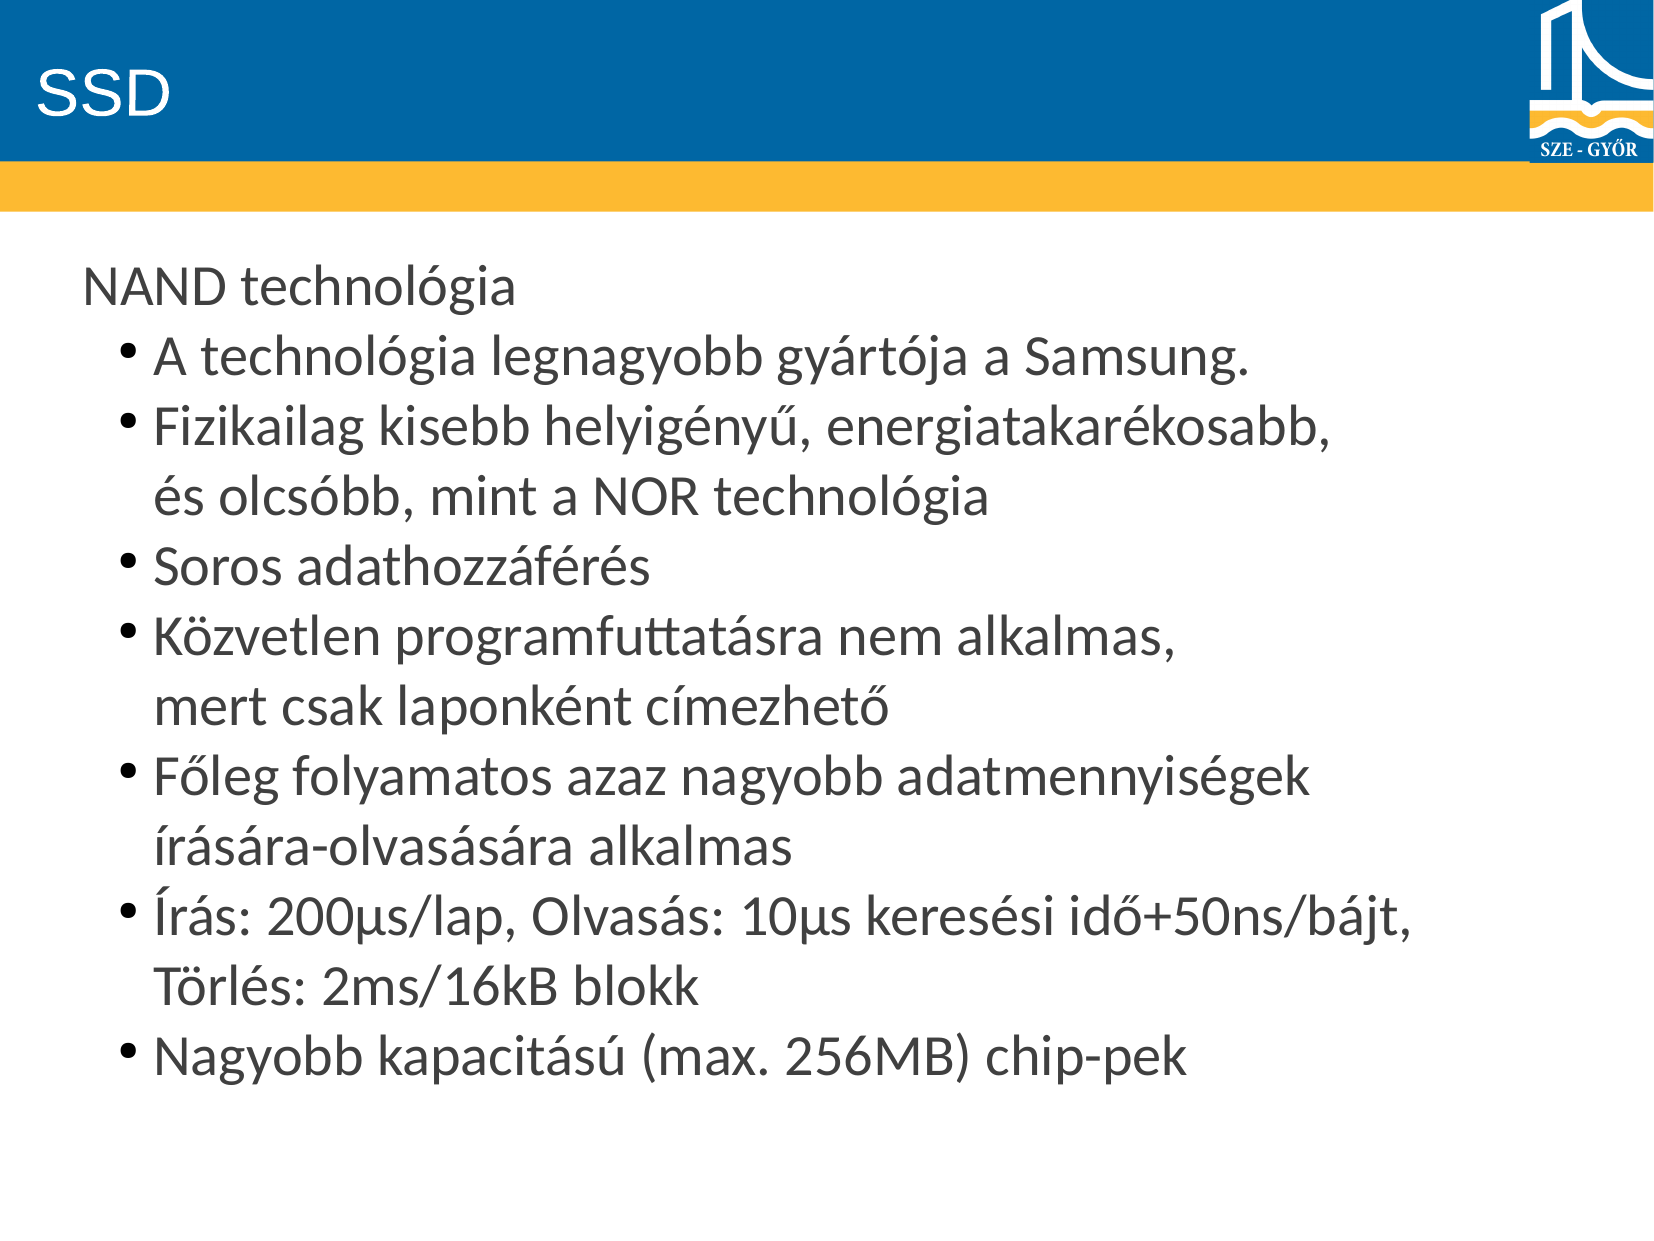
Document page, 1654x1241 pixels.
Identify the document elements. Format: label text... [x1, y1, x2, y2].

text_box NAND technológia A technológia legnagyobb gyártója a Samsung. Fizikailag kisebb helyigényű, energiatakarékosabb, és olcsóbb, mint a NOR technológia Soros adathozzáférés Közvetlen programfuttatásra nem alkalmas, mert csak laponként címezhető Főleg folyamatos azaz nagyobb adatmennyiségek írására-olvasására alkalmas Írás: 200μs/lap, Olvasás: 10μs keresési idő+50ns/bájt, Törlés: 2ms/16kB blokk Nagyobb kapacitású (max. 256MB) chip-pek [82, 247, 1571, 1198]
picture [1529, 0, 1654, 163]
text_box SSD [34, 48, 1524, 144]
